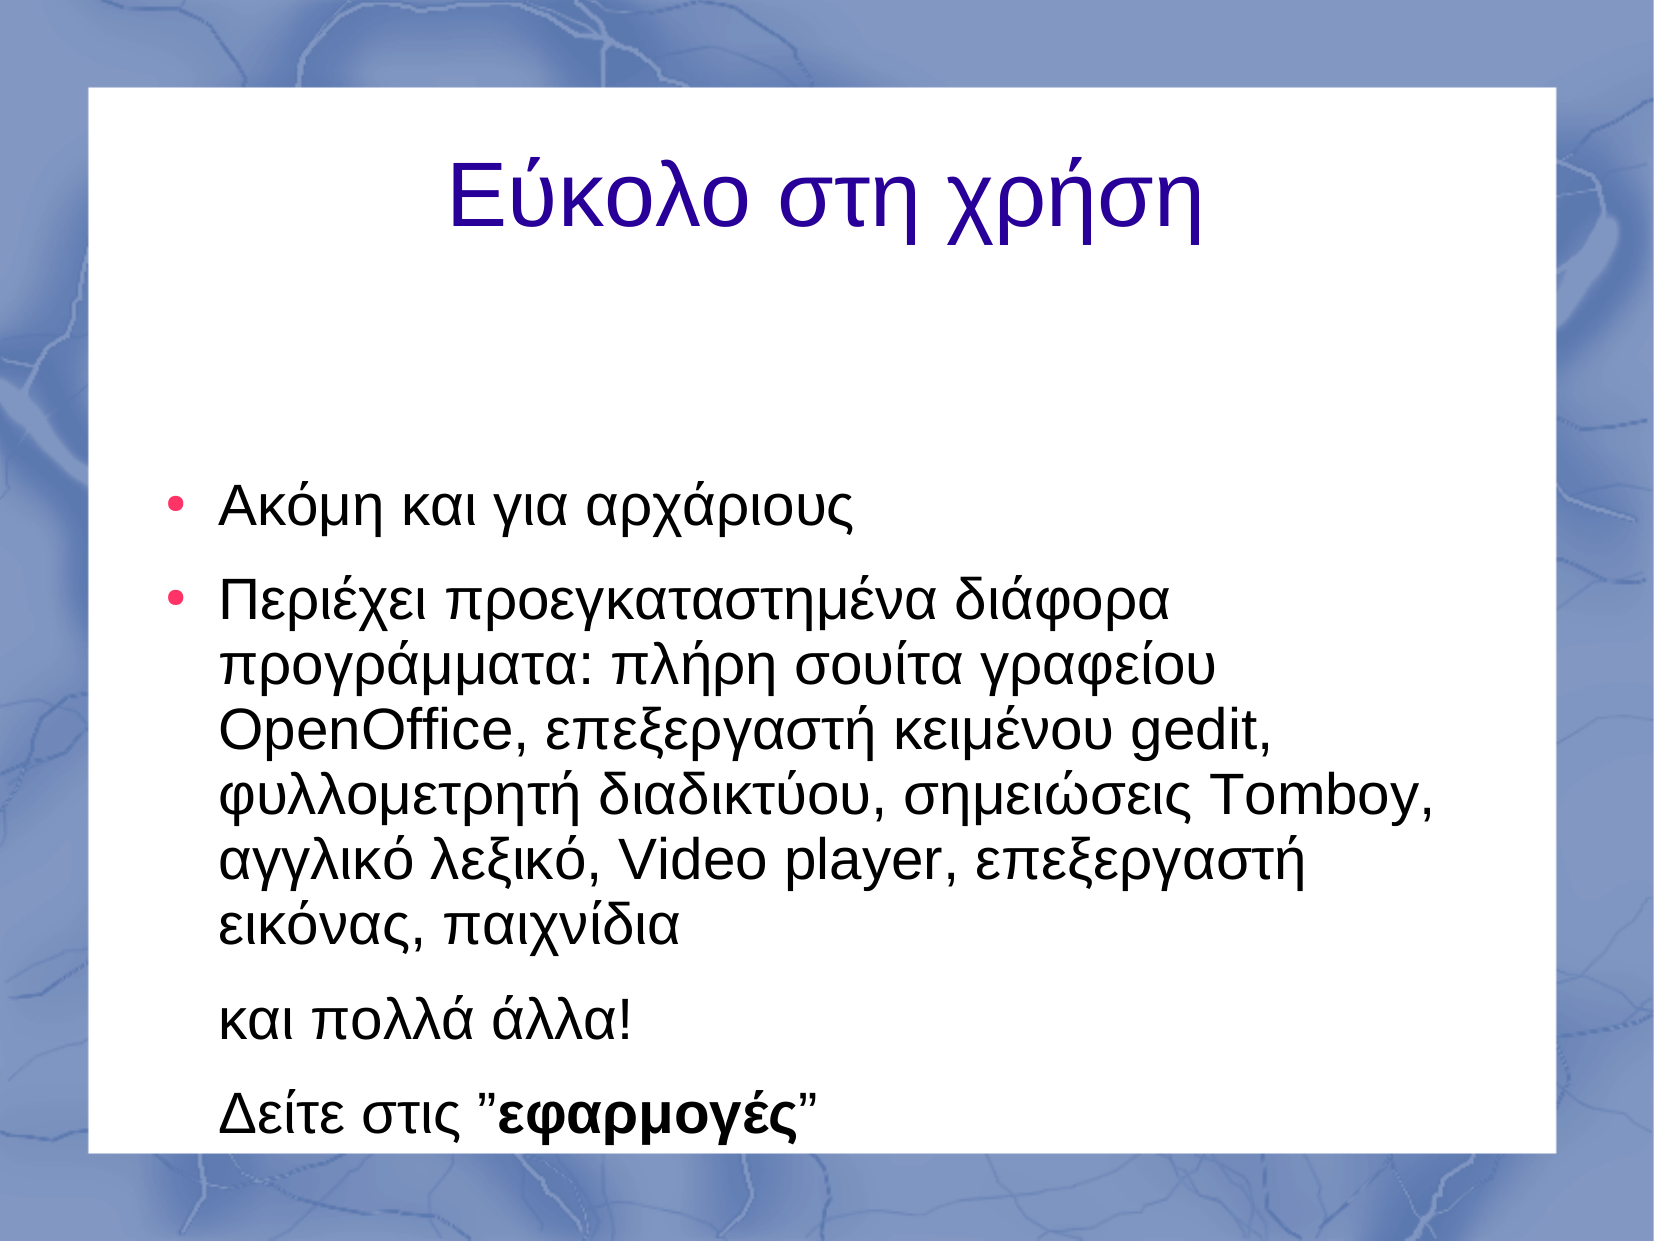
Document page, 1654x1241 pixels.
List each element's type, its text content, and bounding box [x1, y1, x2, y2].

picture [0, 0, 1654, 1241]
list Ακόμη και για αρχάριους Περιέχει προεγκαταστημένα διάφορα προγράμματα: πλήρη σουίτα γραφείου OpenOffice, επεξεργαστή κειμένου gedit, φυλλομετρητή διαδικτύου, σημειώσεις Tomboy, αγγλικό λεξικό, Video player, επεξεργαστή εικόνας, παιχνίδια και πολλά άλλα! Δείτε στις ”εφαρμογές” [147, 472, 1506, 1147]
title Εύκολο στη χρήση [118, 98, 1536, 291]
